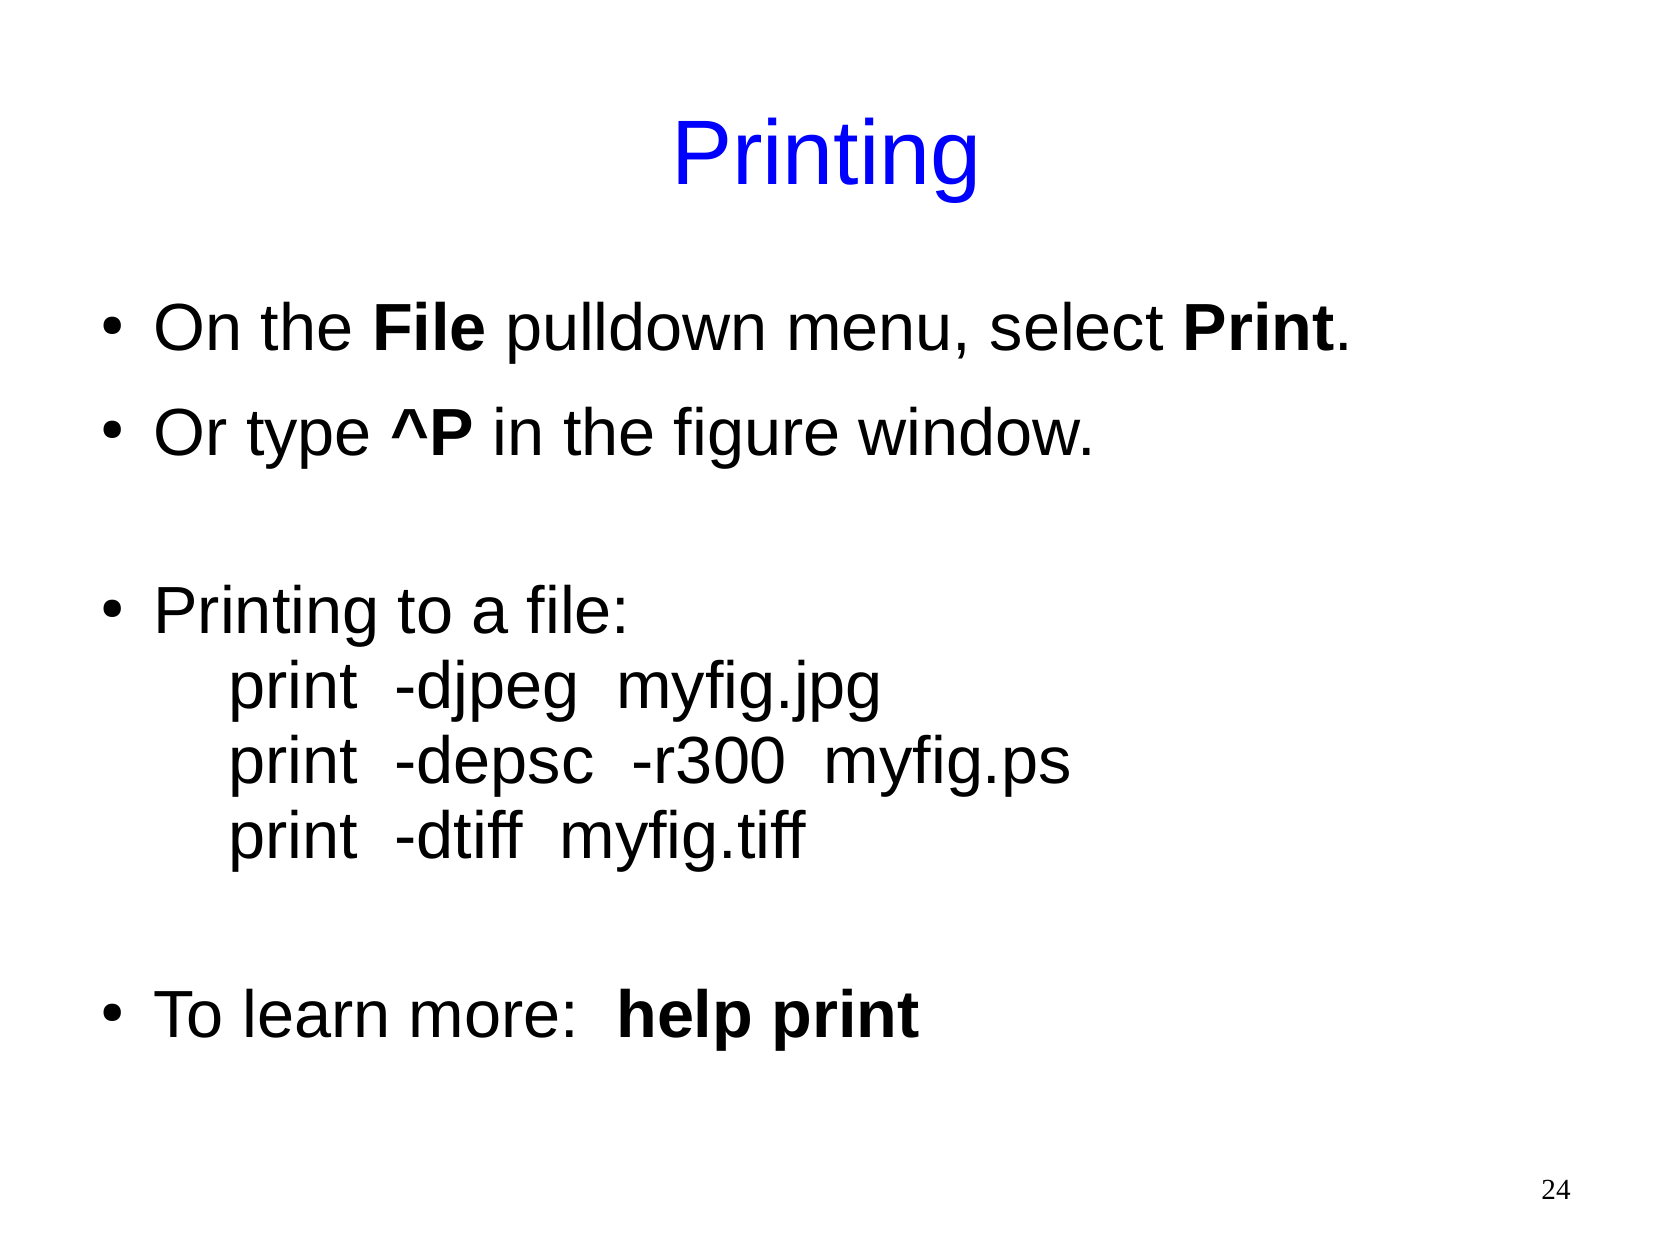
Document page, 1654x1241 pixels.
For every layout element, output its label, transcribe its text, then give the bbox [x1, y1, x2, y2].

list On the File pulldown menu, select Print. Or type ^P in the figure window. Printing to a file: print -djpeg myfig.jpg print -depsc -r300 myfig.ps print -dtiff myfig.tiff To learn more: help print [82, 290, 1571, 1094]
title Printing [82, 49, 1571, 257]
